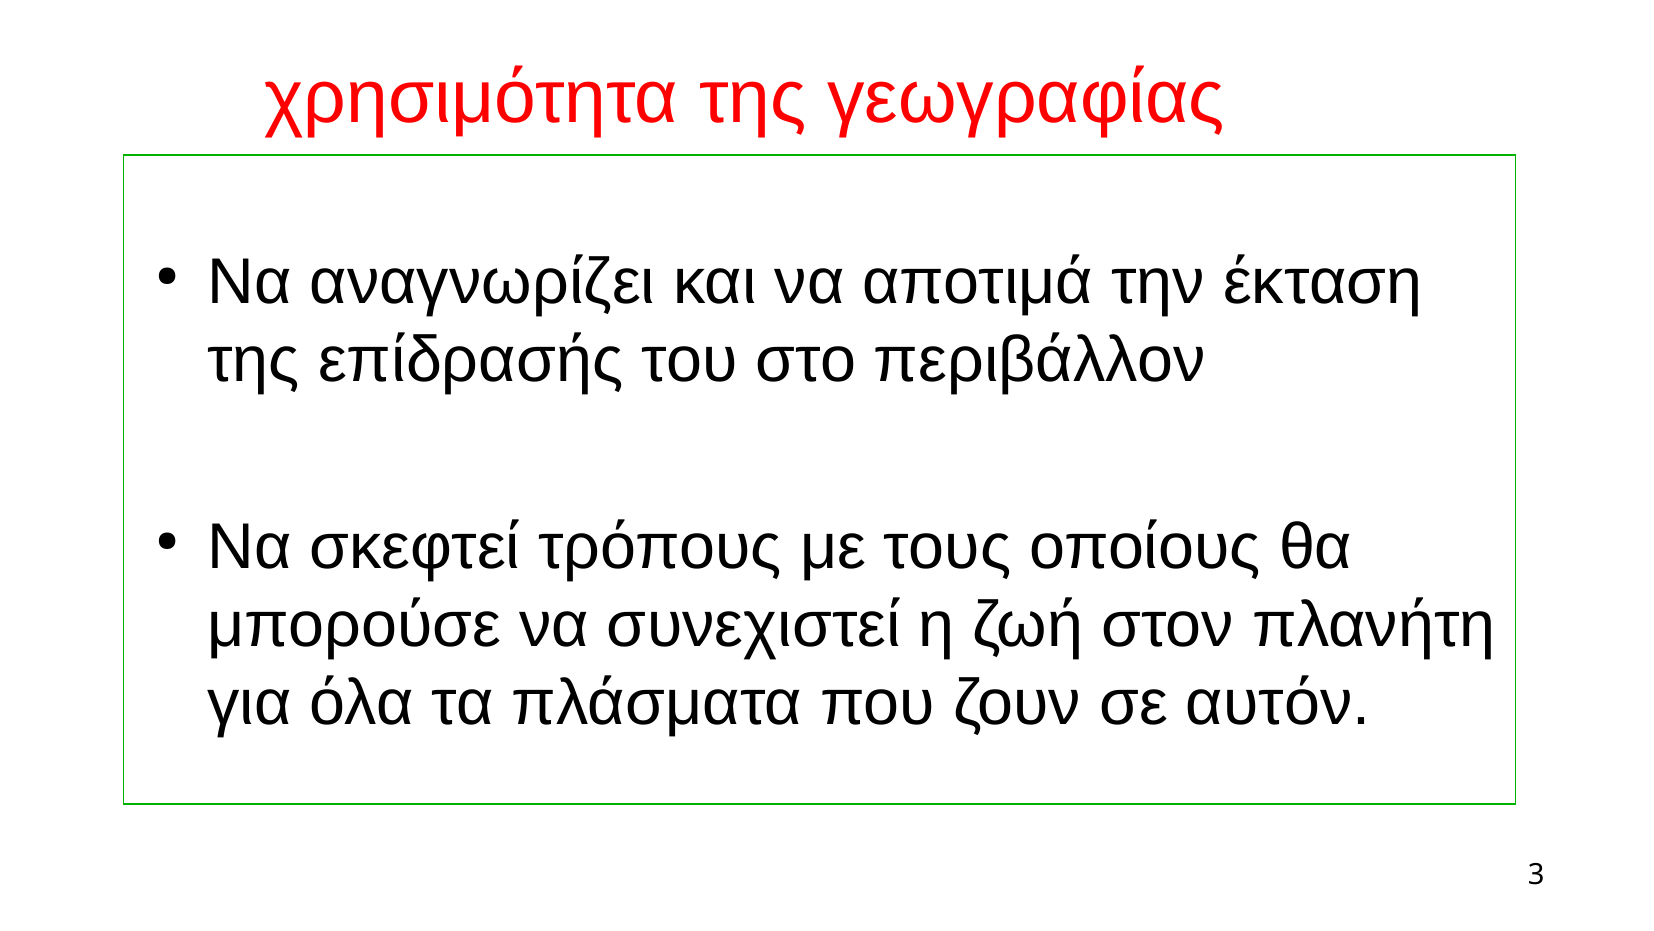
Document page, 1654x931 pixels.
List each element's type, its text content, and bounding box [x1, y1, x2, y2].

list Να αναγνωρίζει και να αποτιμά την έκταση της επίδρασής του στο περιβάλλον Να σκεφτεί τρόπους με τους οποίους θα μπορούσε να συνεχιστεί η ζωή στον πλανήτη για όλα τα πλάσματα που ζουν σε αυτόν. [123, 154, 1516, 805]
text_box <αριθμός> [1214, 847, 1560, 910]
title χρησιμότητα της γεωγραφίας [123, 38, 1367, 146]
